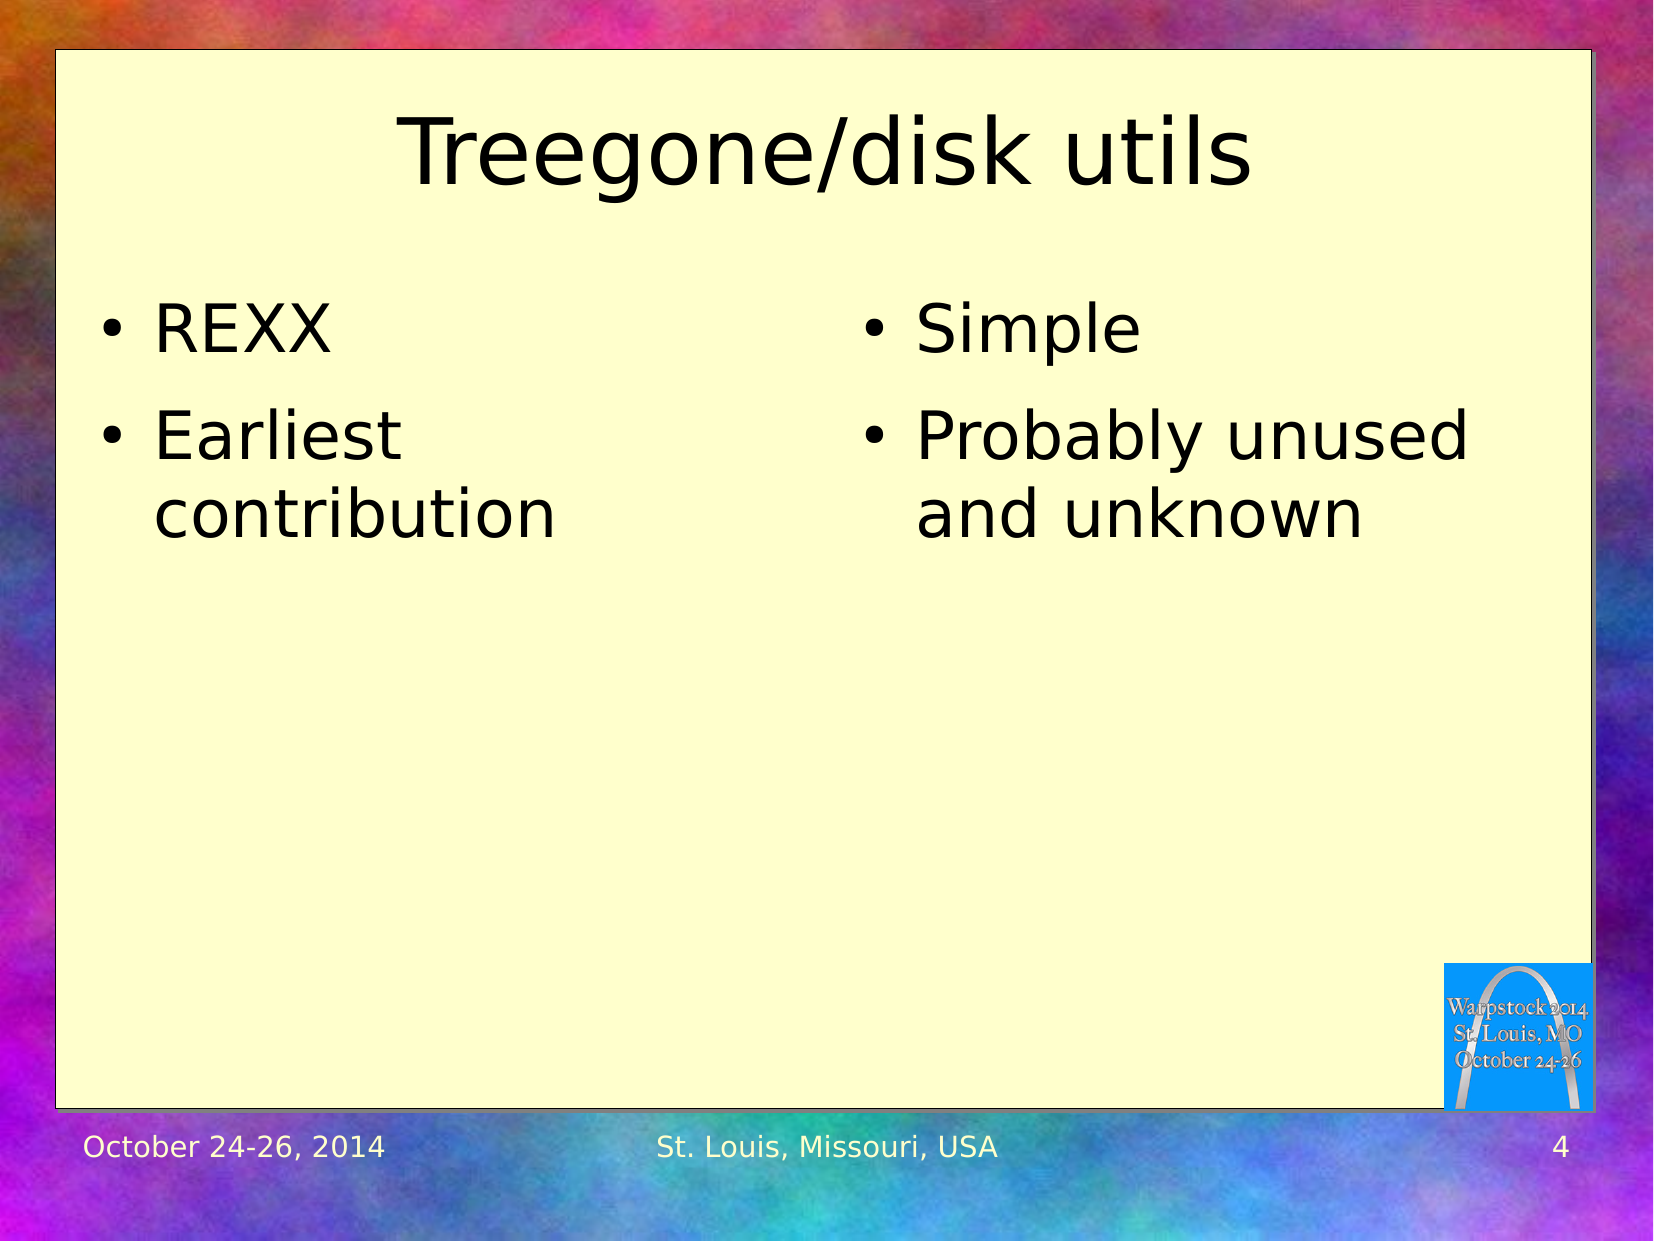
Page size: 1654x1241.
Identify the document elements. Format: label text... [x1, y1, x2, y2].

list REXX Earliest contribution [82, 290, 825, 1109]
title Treegone/disk utils [82, 49, 1571, 257]
picture [0, 0, 1654, 1241]
list Simple Probably unused and unknown [844, 290, 1571, 1109]
